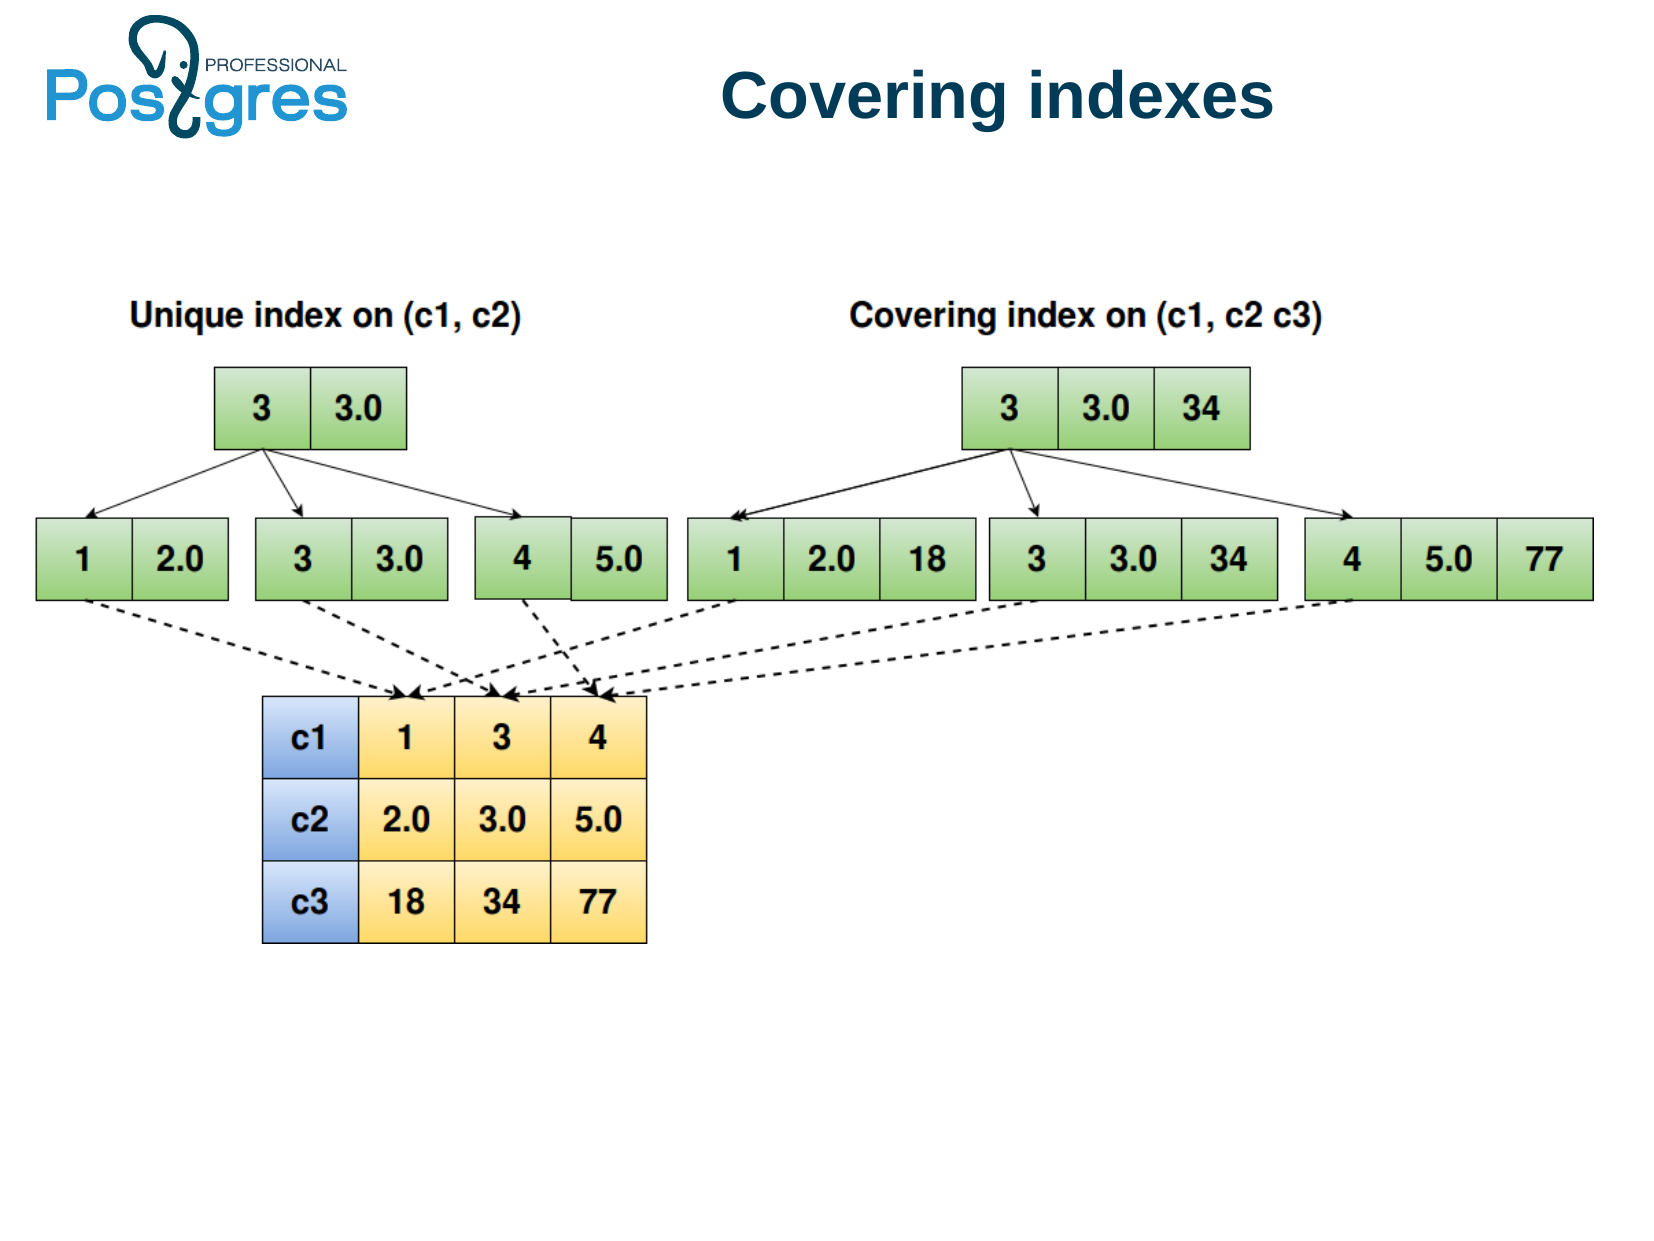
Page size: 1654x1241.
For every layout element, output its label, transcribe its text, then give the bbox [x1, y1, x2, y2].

picture [33, 275, 1594, 944]
title Covering indexes [389, 49, 1607, 142]
